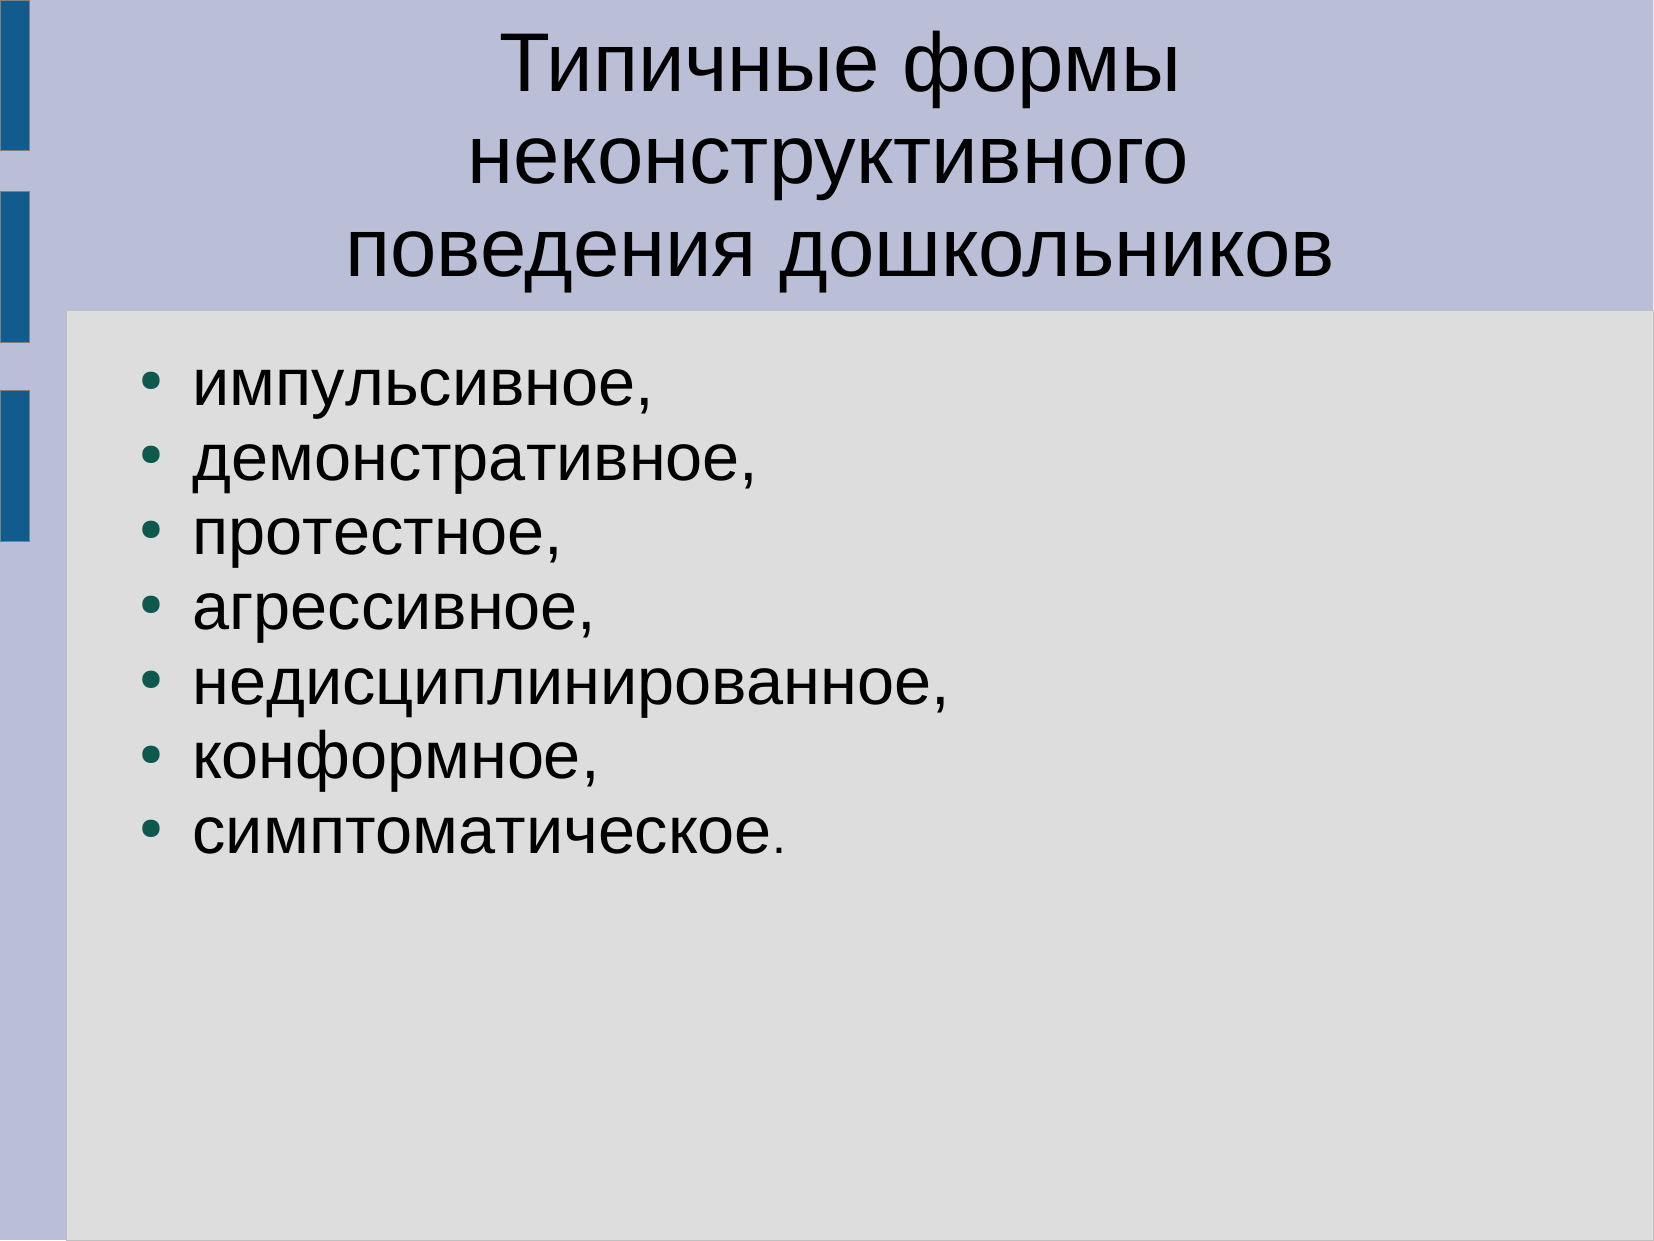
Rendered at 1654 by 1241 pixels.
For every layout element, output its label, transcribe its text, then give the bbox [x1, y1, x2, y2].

text_box Типичные формы неконструктивного поведения дошкольников [236, 8, 1445, 303]
list импульсивное, демонстративное, протестное, агрессивное, недисциплинированное, конформное, симптоматическое. [121, 344, 1534, 1127]
